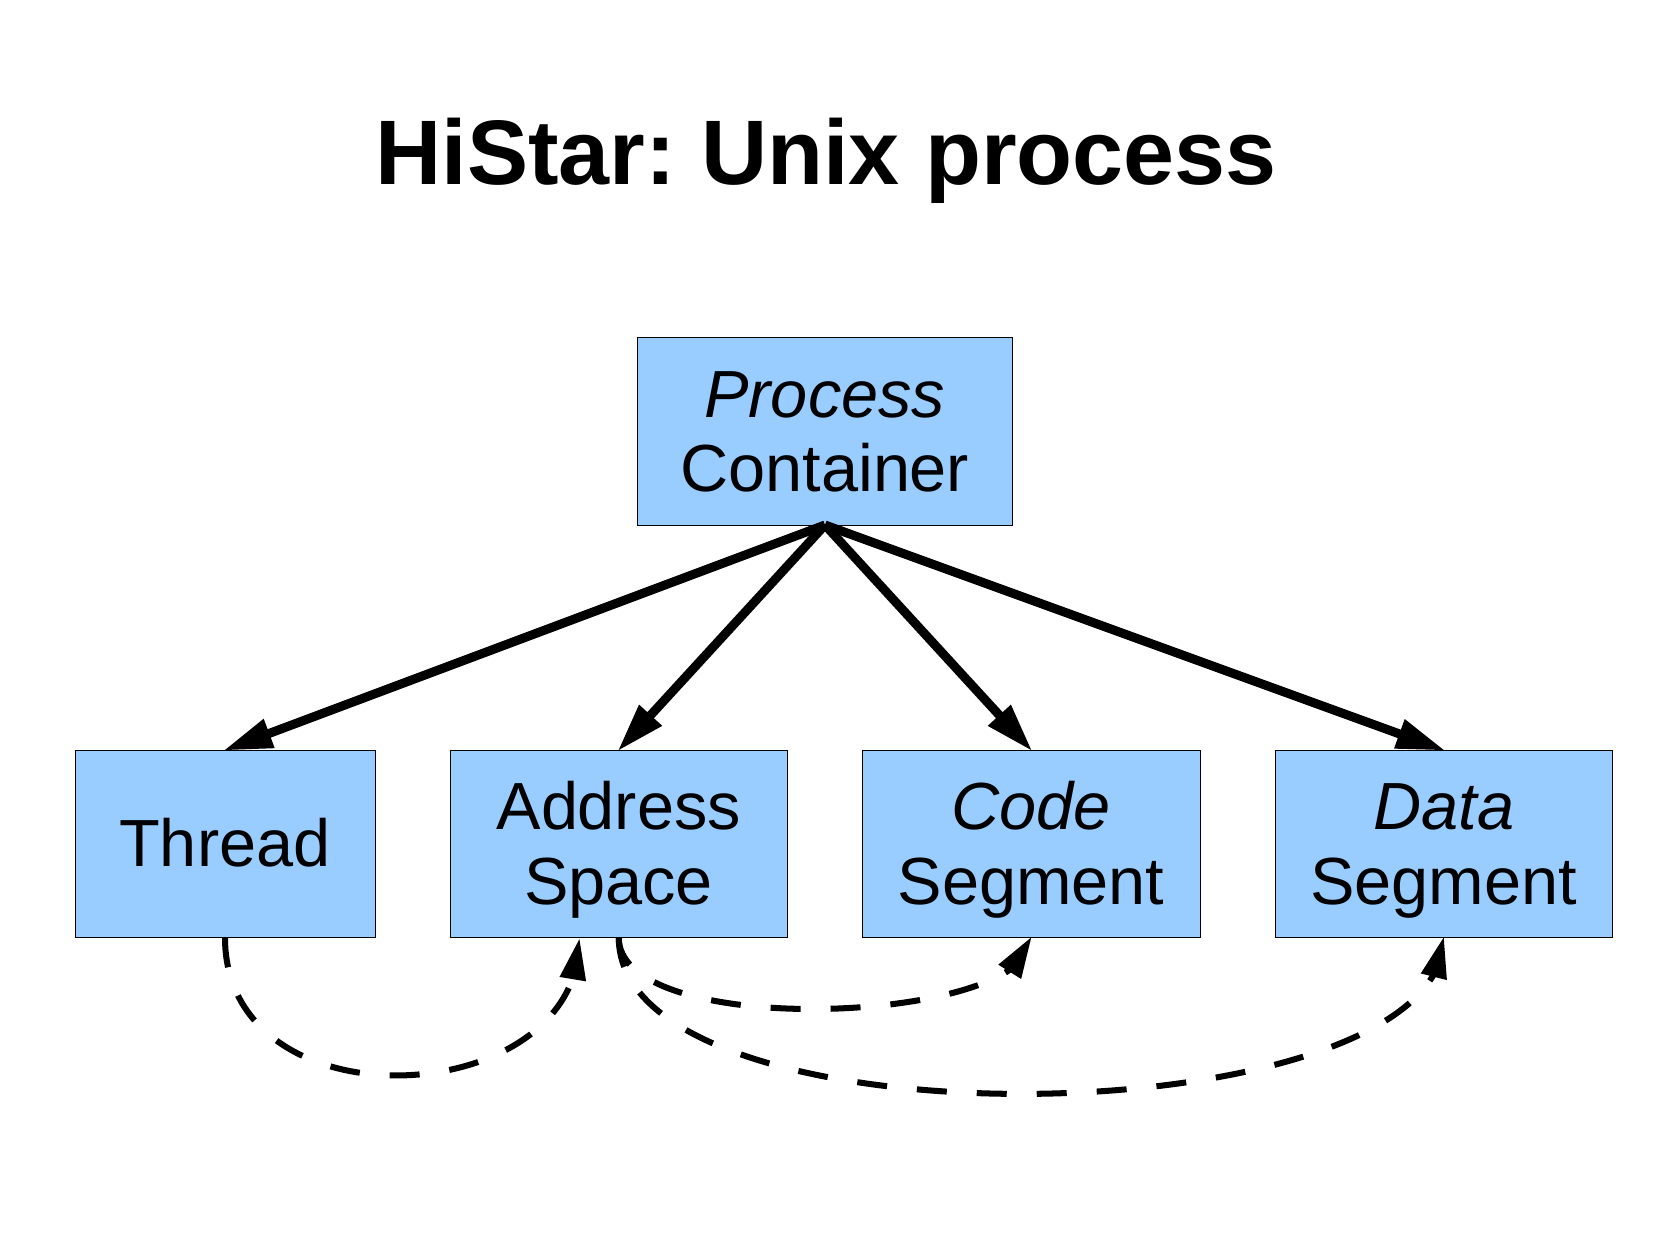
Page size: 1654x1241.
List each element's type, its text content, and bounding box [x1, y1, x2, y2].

text_box Code Segment [862, 750, 1201, 938]
title HiStar: Unix process [82, 49, 1571, 257]
text_box Process Container [637, 337, 1013, 526]
text_box Data Segment [1275, 750, 1613, 938]
text_box Address Space [450, 750, 788, 938]
text_box Thread [75, 750, 376, 938]
